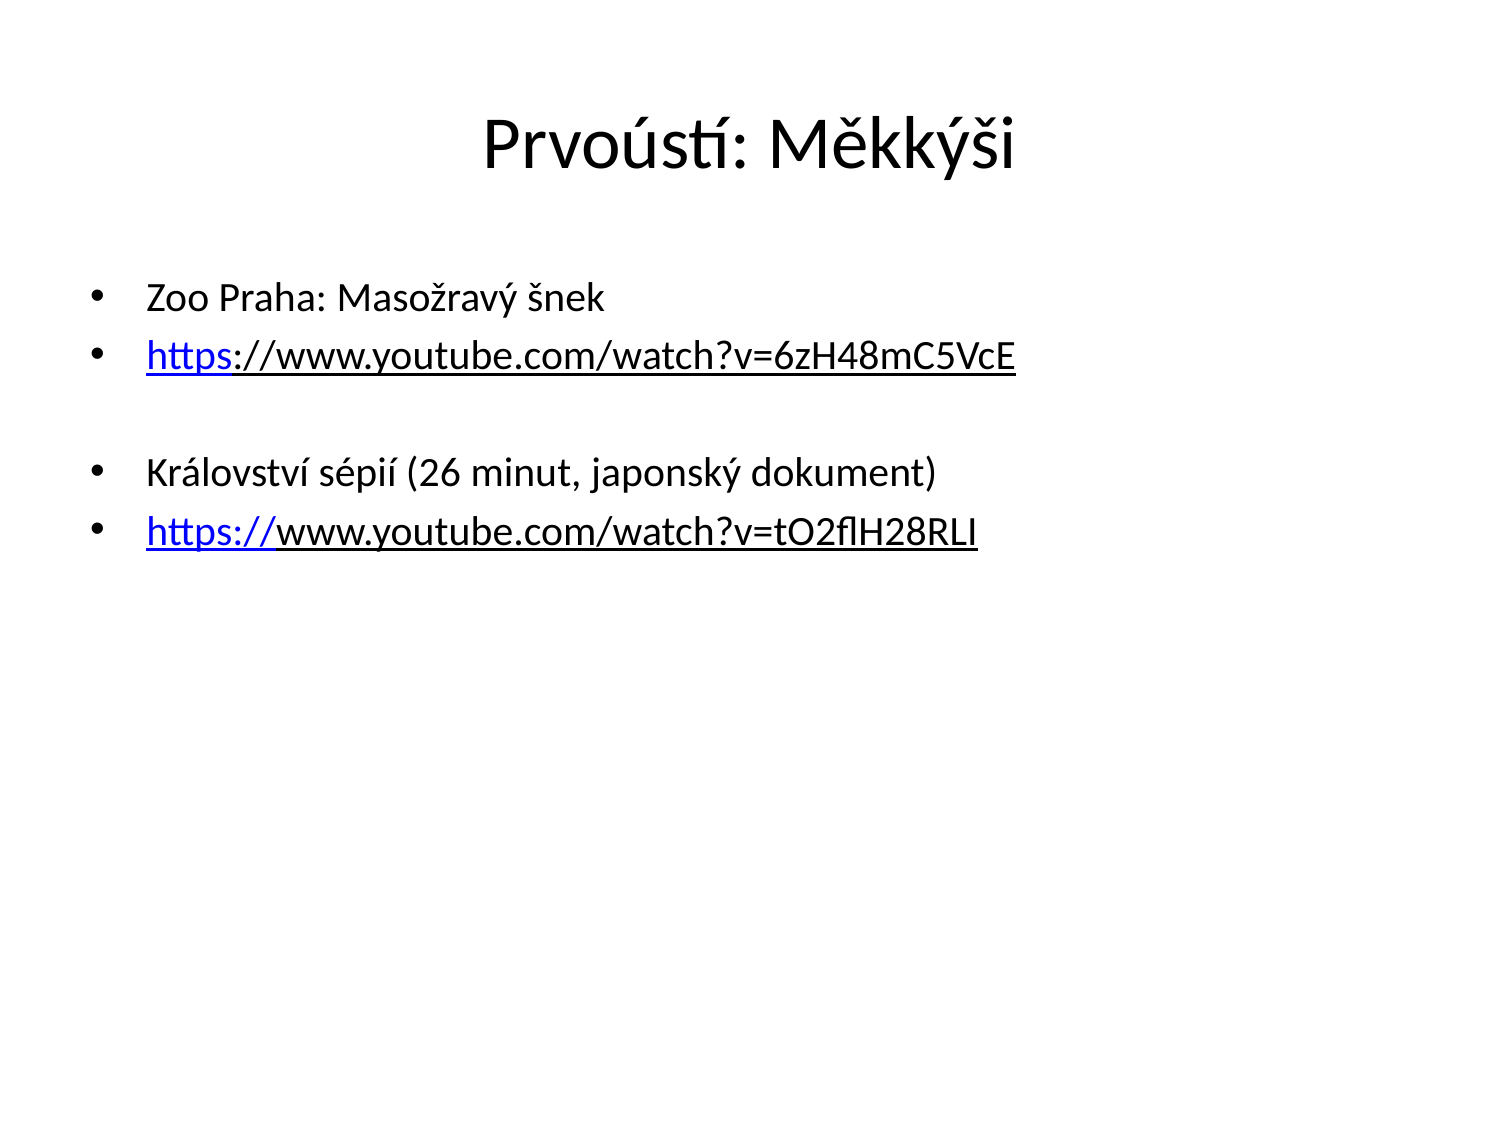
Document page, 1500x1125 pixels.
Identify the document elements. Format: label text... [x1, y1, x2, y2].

list Zoo Praha: Masožravý šnek https://www.youtube.com/watch?v=6zH48mC5VcE Království sépií (26 minut, japonský dokument) https://www.youtube.com/watch?v=tO2flH28RLI [75, 262, 1425, 1005]
title Prvoústí: Měkkýši [75, 45, 1425, 233]
